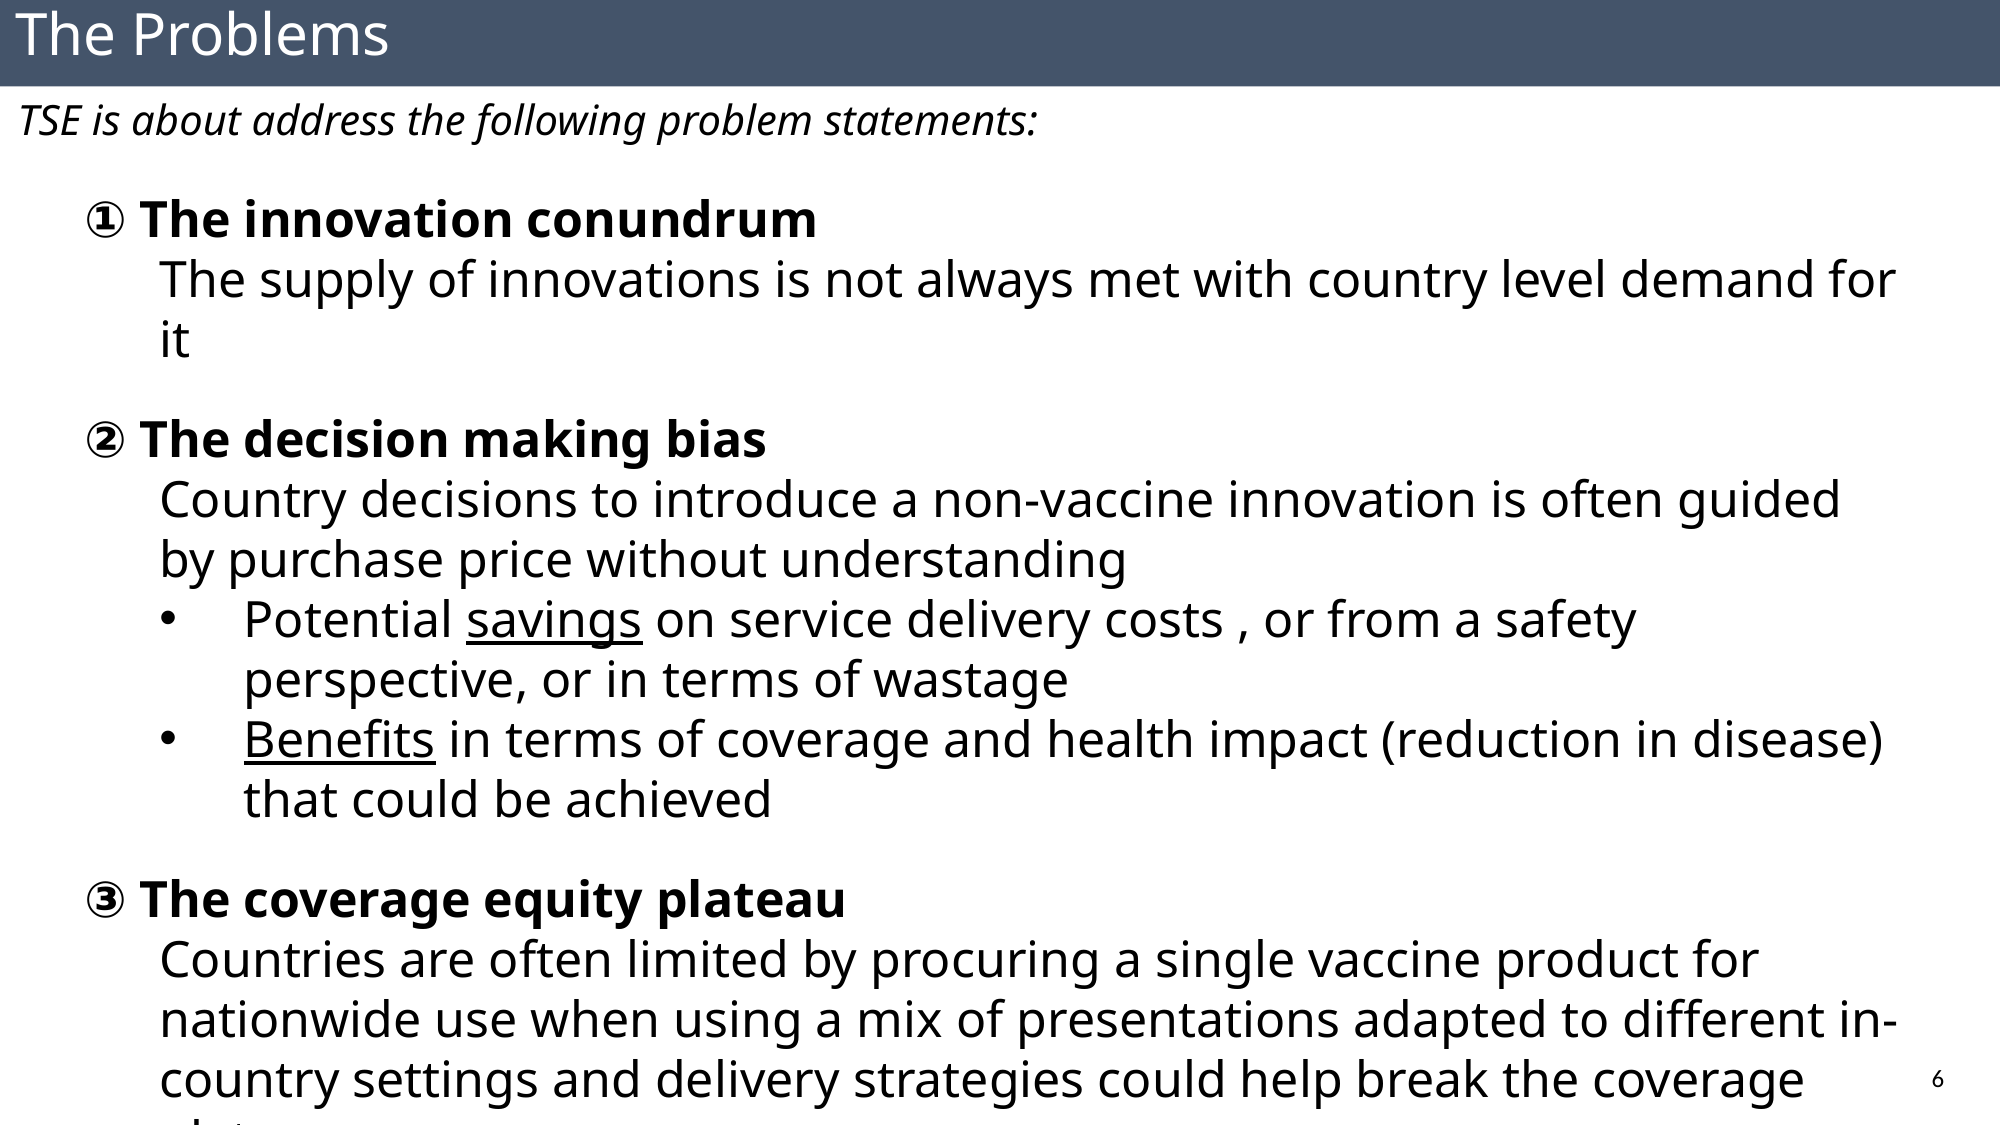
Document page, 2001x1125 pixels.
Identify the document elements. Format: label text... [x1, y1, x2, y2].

text_box ① The innovation conundrum The supply of innovations is not always met with country level demand for it ② The decision making bias Country decisions to introduce a non-vaccine innovation is often guided by purchase price without understanding Potential savings on service delivery costs , or from a safety perspective, or in terms of wastage Benefits in terms of coverage and health impact (reduction in disease) that could be achieved ③ The coverage equity plateau Countries are often limited by procuring a single vaccine product for nationwide use when using a mix of presentations adapted to different in-country settings and delivery strategies could help break the coverage plateau [69, 179, 1921, 1125]
text_box TSE is about address the following problem statements: [2, 86, 2000, 152]
slide_number <number> [1921, 1047, 1983, 1108]
text_box The Problems [0, 0, 2000, 87]
